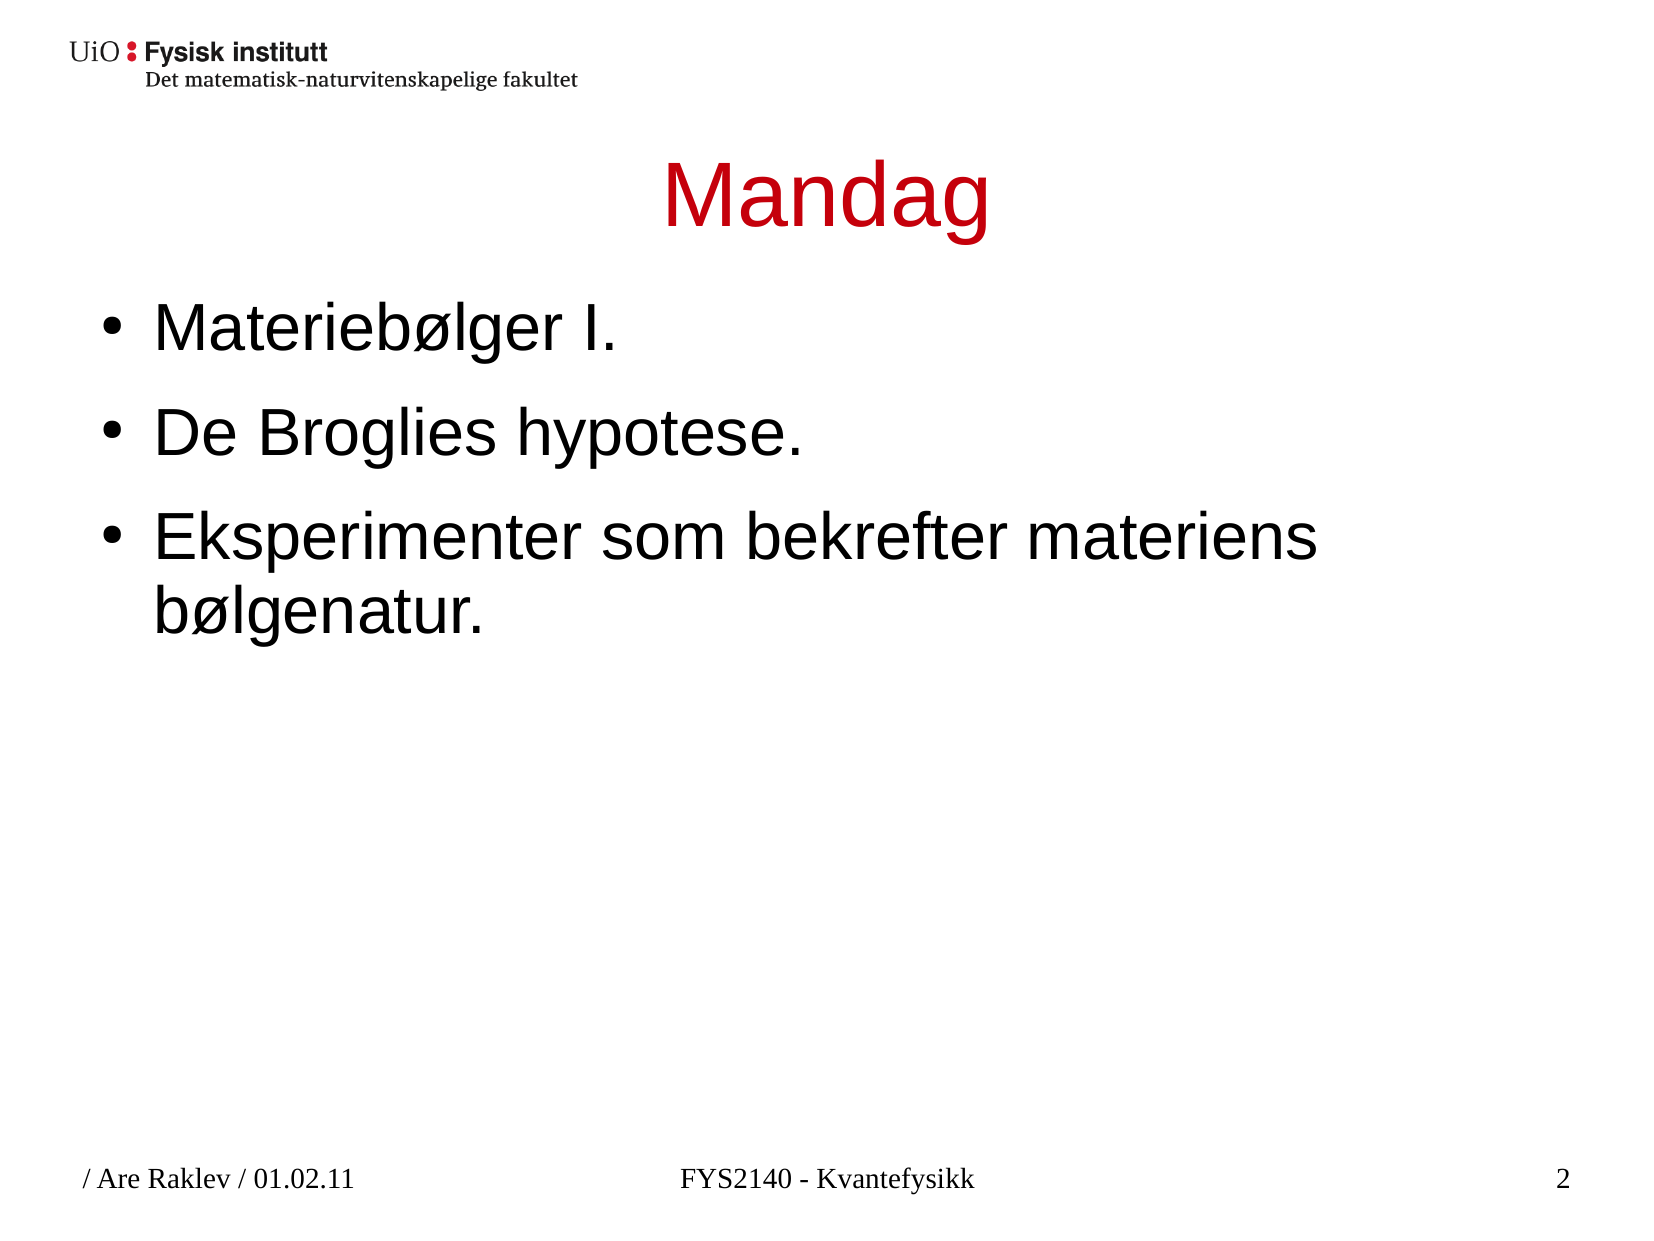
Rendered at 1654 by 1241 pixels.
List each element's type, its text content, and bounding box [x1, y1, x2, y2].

list Materiebølger I. De Broglies hypotese. Eksperimenter som bekrefter materiens bølgenatur. [82, 290, 1613, 1094]
picture [68, 37, 581, 93]
title Mandag [82, 90, 1571, 290]
